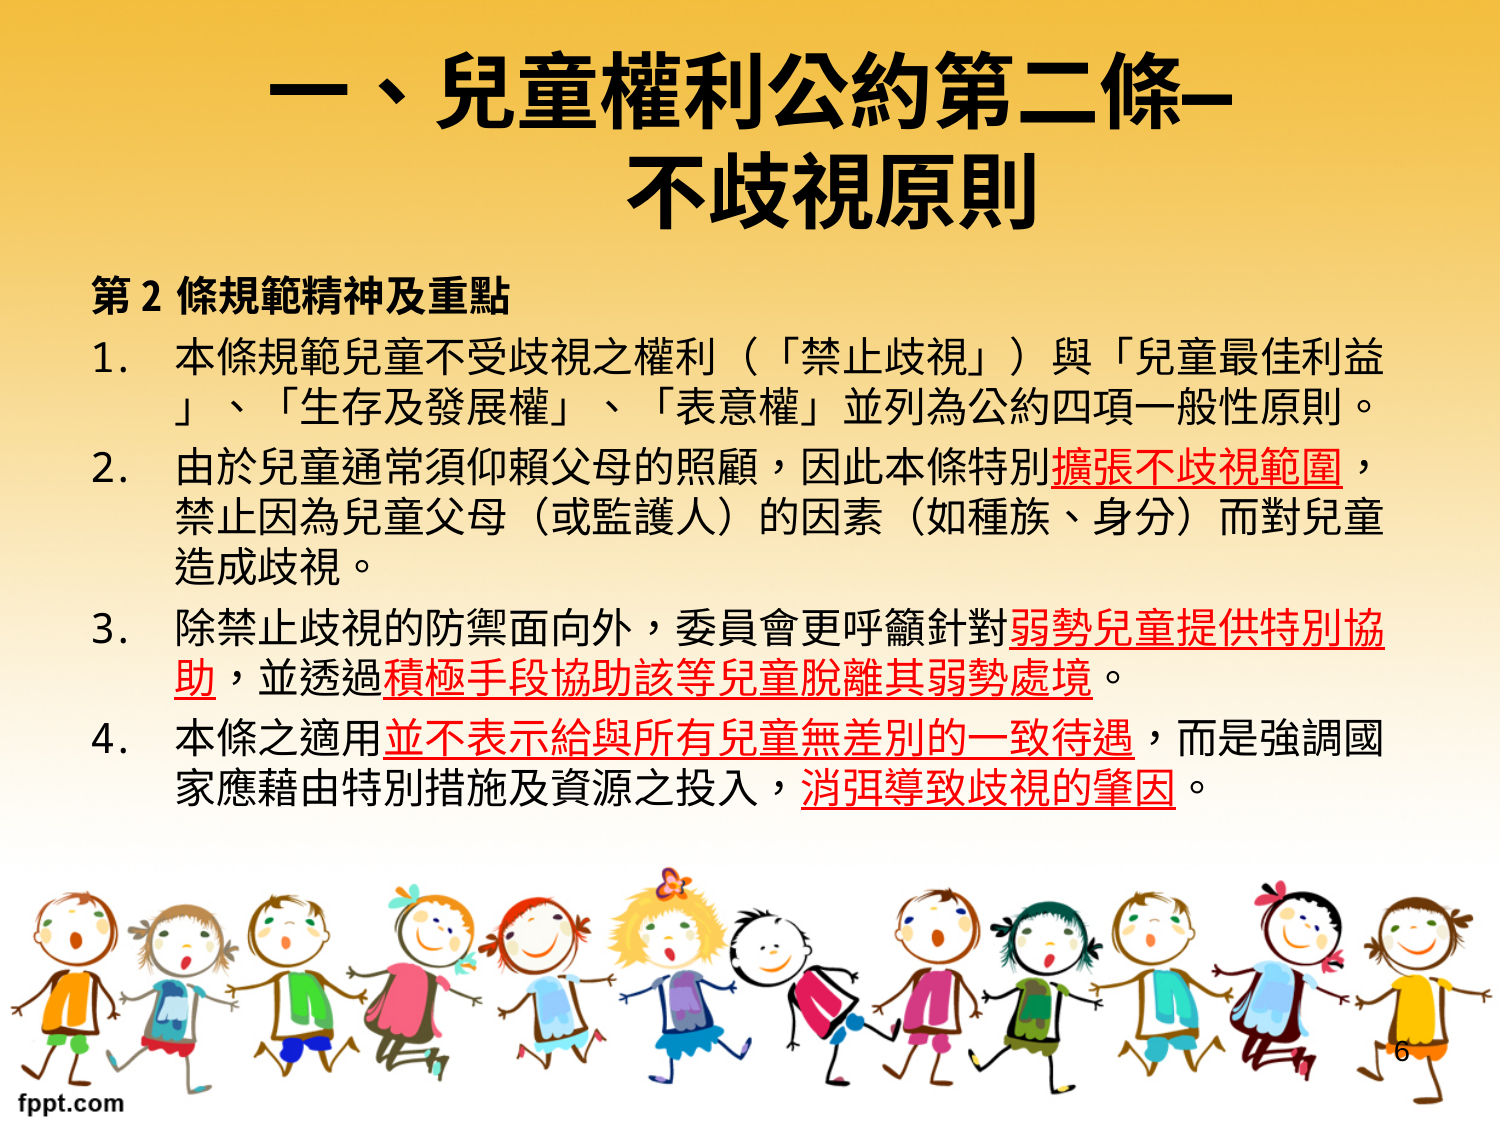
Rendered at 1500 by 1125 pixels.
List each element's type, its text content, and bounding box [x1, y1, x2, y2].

text_box <編號> [1074, 1024, 1426, 1103]
title 一、兒童權利公約第二條— 不歧視原則 [75, 45, 1426, 233]
list 第2條規範精神及重點 本條規範兒童不受歧視之權利（「禁止歧視」）與「兒童最佳利益」、「生存及發展權」、「表意權」並列為公約四項一般性原則。 由於兒童通常須仰賴父母的照顧，因此本條特別擴張不歧視範圍，禁止因為兒童父母（或監護人）的因素（如種族、身分）而對兒童造成歧視。 除禁止歧視的防禦面向外，委員會更呼籲針對弱勢兒童提供特別協助，並透過積極手段協助該等兒童脫離其弱勢處境。 本條之適用並不表示給與所有兒童無差別的一致待遇，而是強調國家應藉由特別措施及資源之投入，消弭導致歧視的肇因。 [75, 262, 1426, 1005]
picture [0, 0, 1500, 1125]
